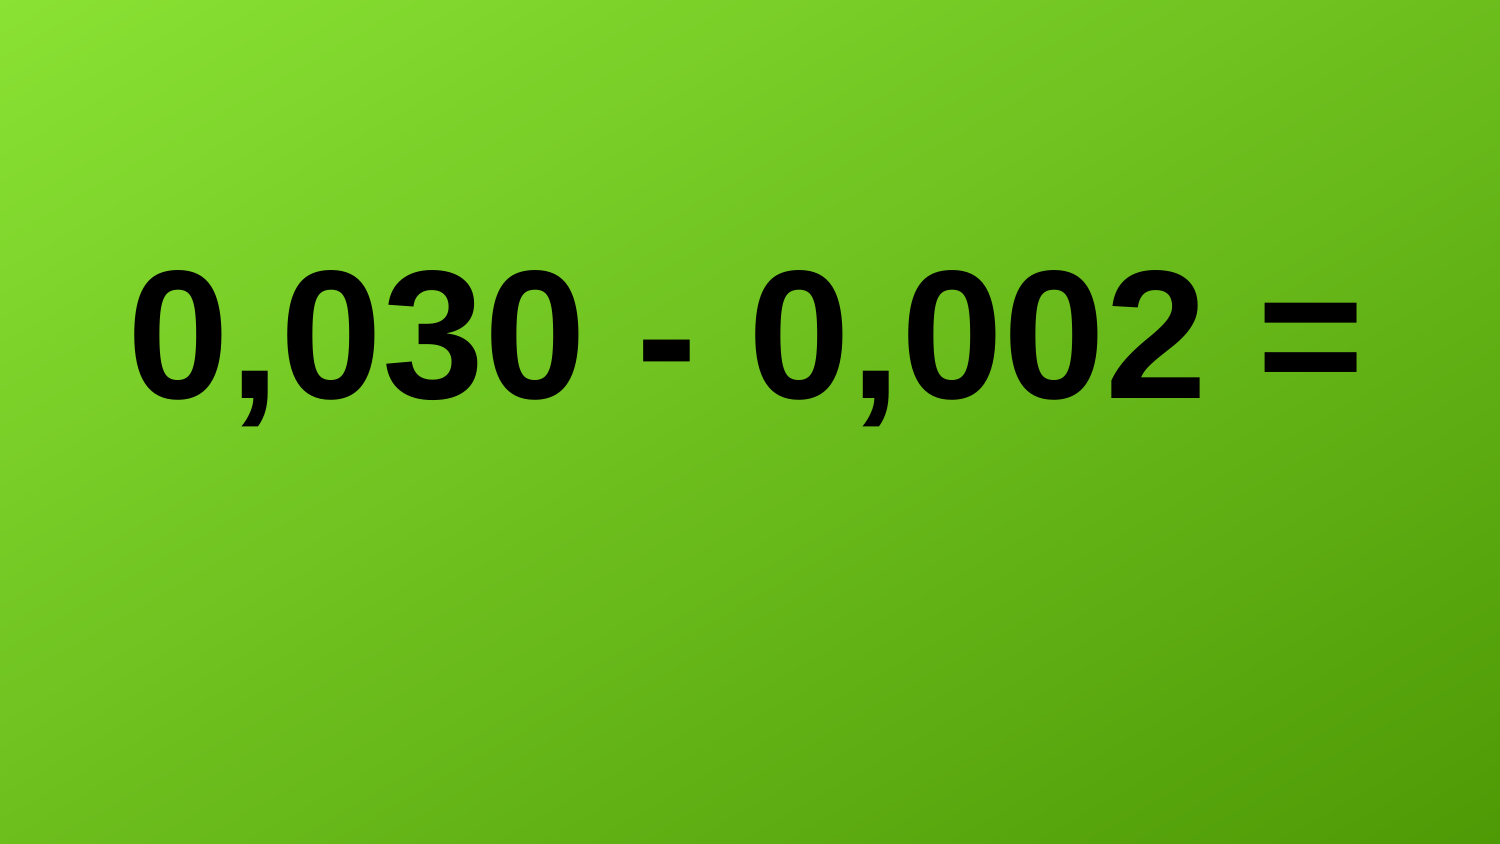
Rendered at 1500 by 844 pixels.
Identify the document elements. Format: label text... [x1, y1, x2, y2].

title 0,030 - 0,002 = [112, 259, 1388, 450]
